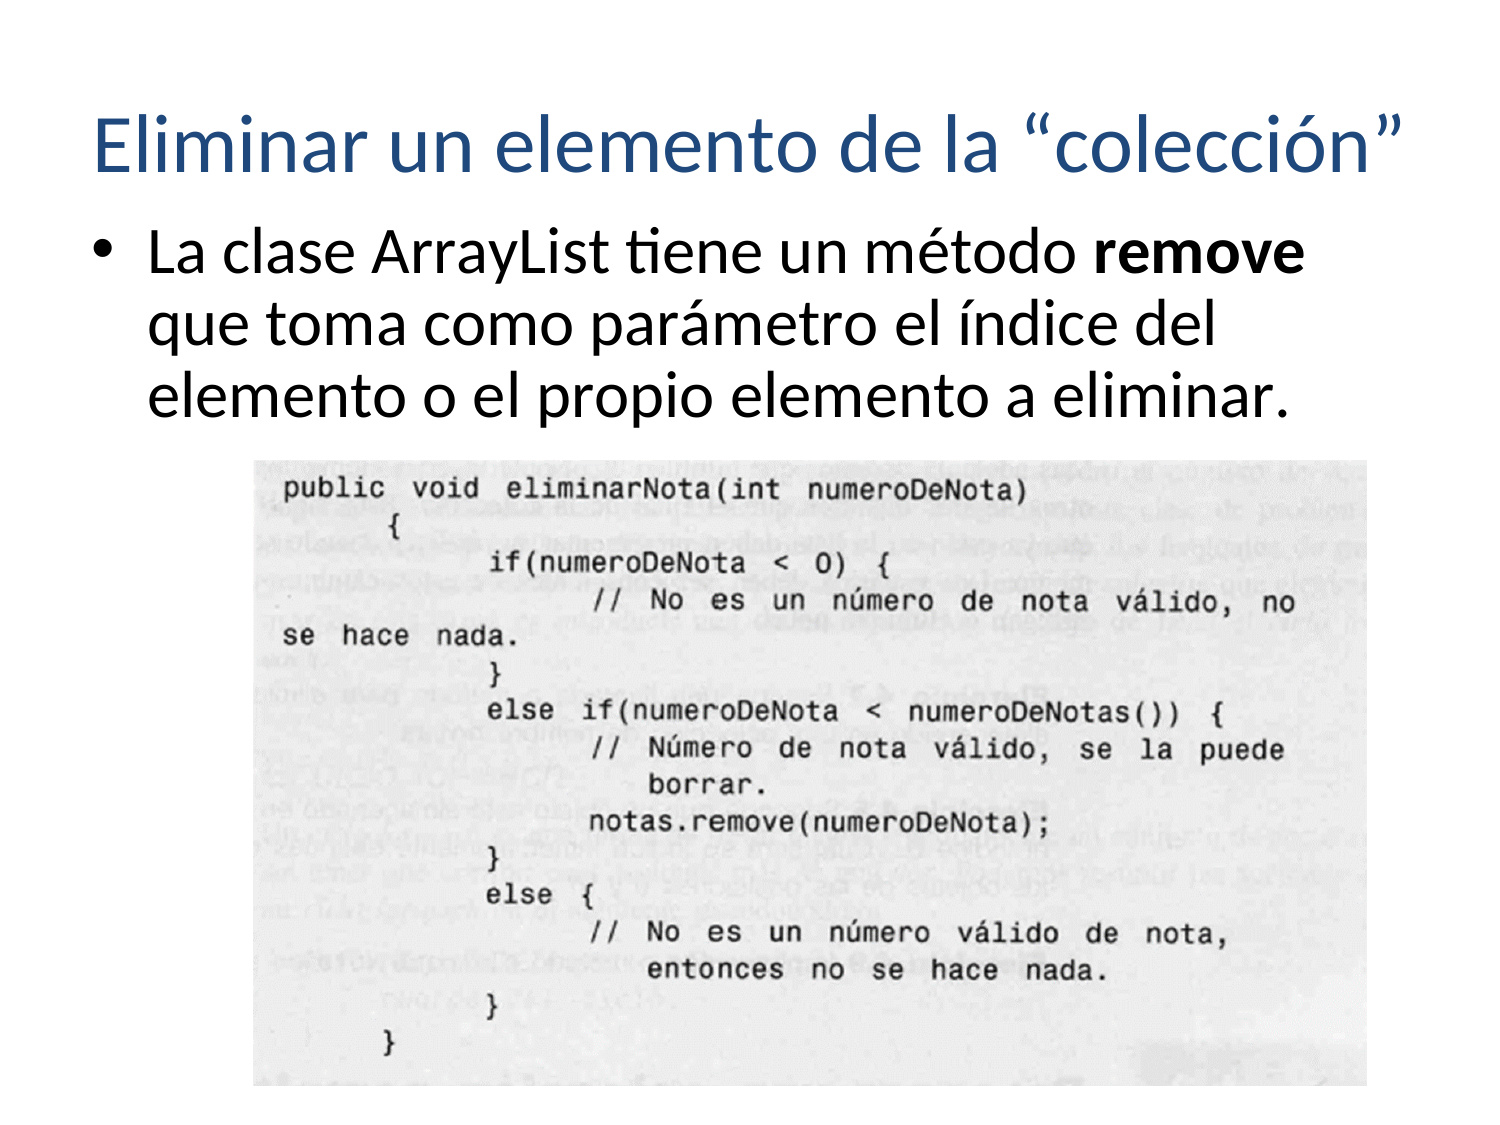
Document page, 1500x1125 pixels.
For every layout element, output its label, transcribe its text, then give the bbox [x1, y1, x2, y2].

title Eliminar un elemento de la “colección” [75, 45, 1426, 233]
picture [253, 460, 1367, 1086]
list La clase ArrayList tiene un método remove que toma como parámetro el índice del elemento o el propio elemento a eliminar. [76, 208, 1427, 461]
